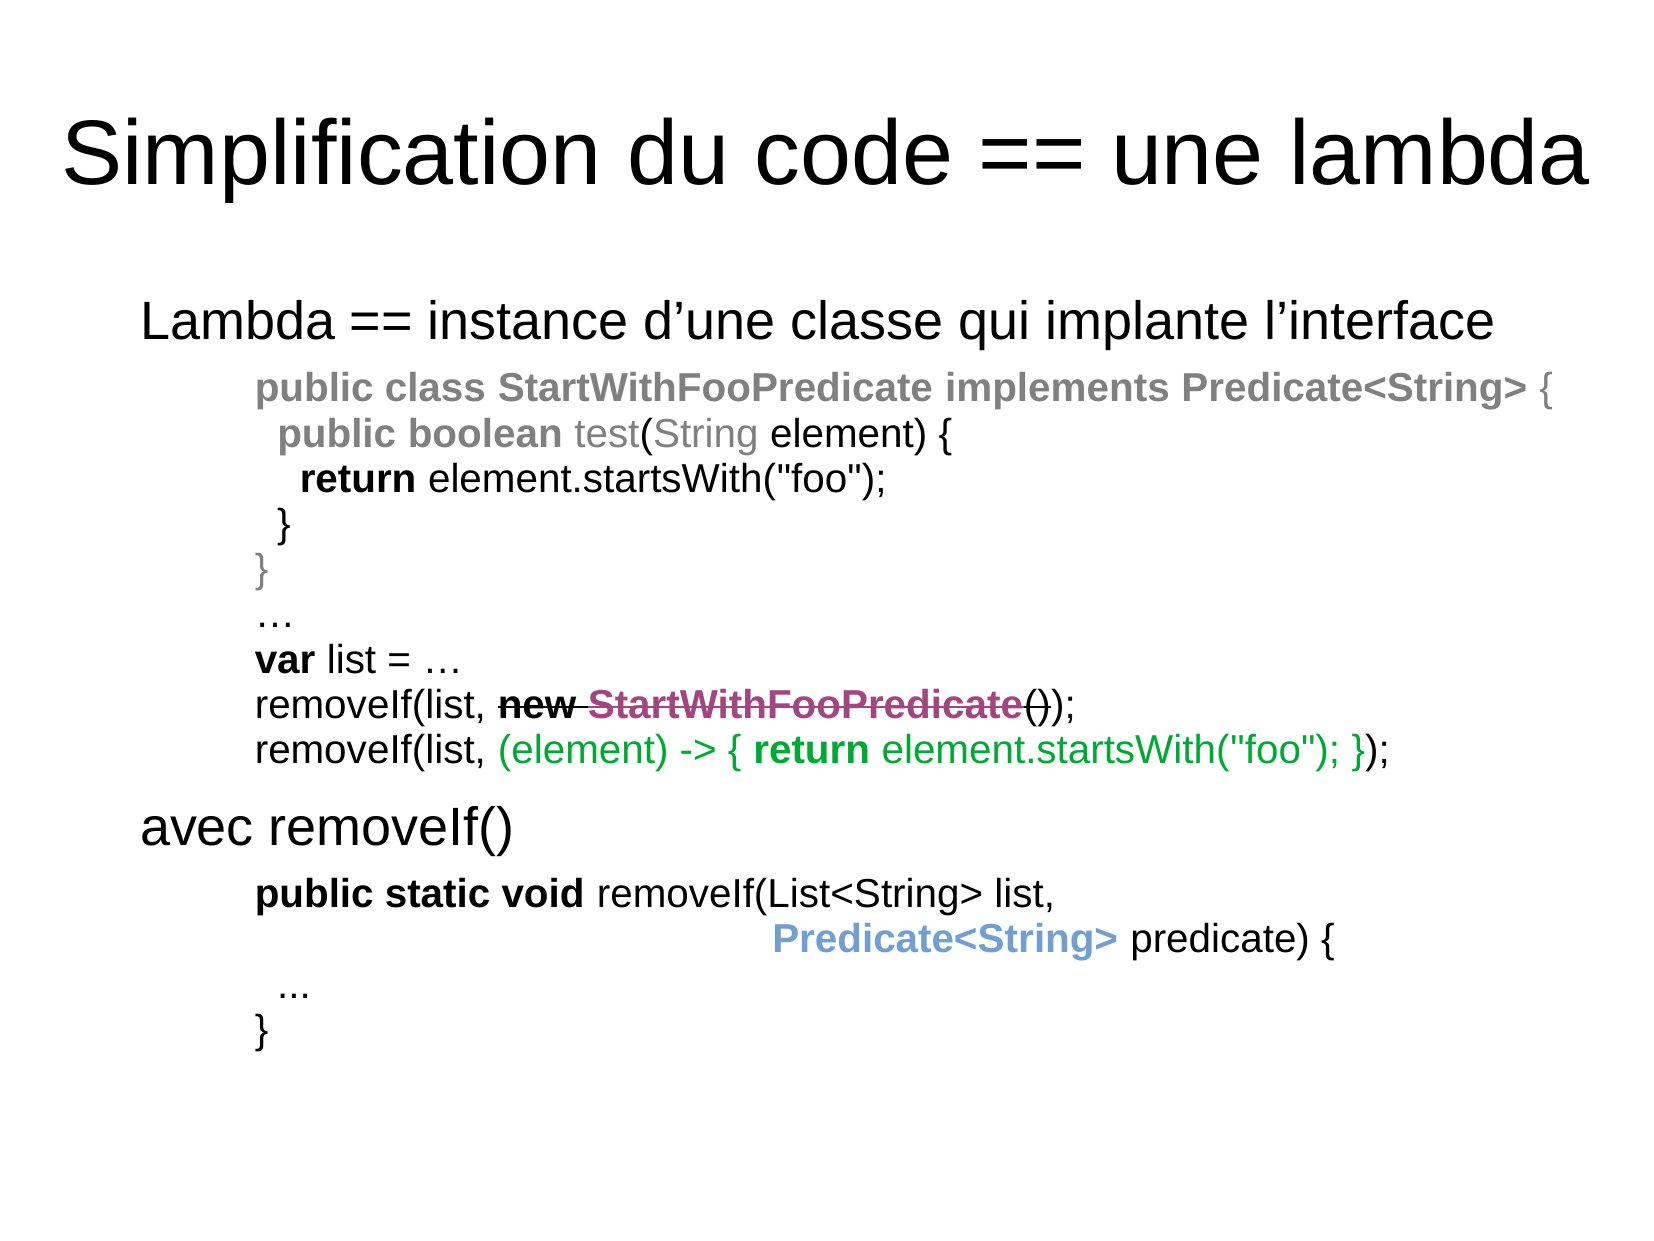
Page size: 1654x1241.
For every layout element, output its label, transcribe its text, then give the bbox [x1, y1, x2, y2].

list Lambda == instance d’une classe qui implante l’interface public class StartWithFooPredicate implements Predicate<String> { public boolean test(String element) { return element.startsWith("foo"); } } … var list = … removeIf(list, new StartWithFooPredicate()); removeIf(list, (element) -> { return element.startsWith("foo"); }); avec removeIf() public static void removeIf(List<String> list, Predicate<String> predicate) { ... } [82, 290, 1571, 1126]
title Simplification du code == une lambda [56, 49, 1598, 257]
